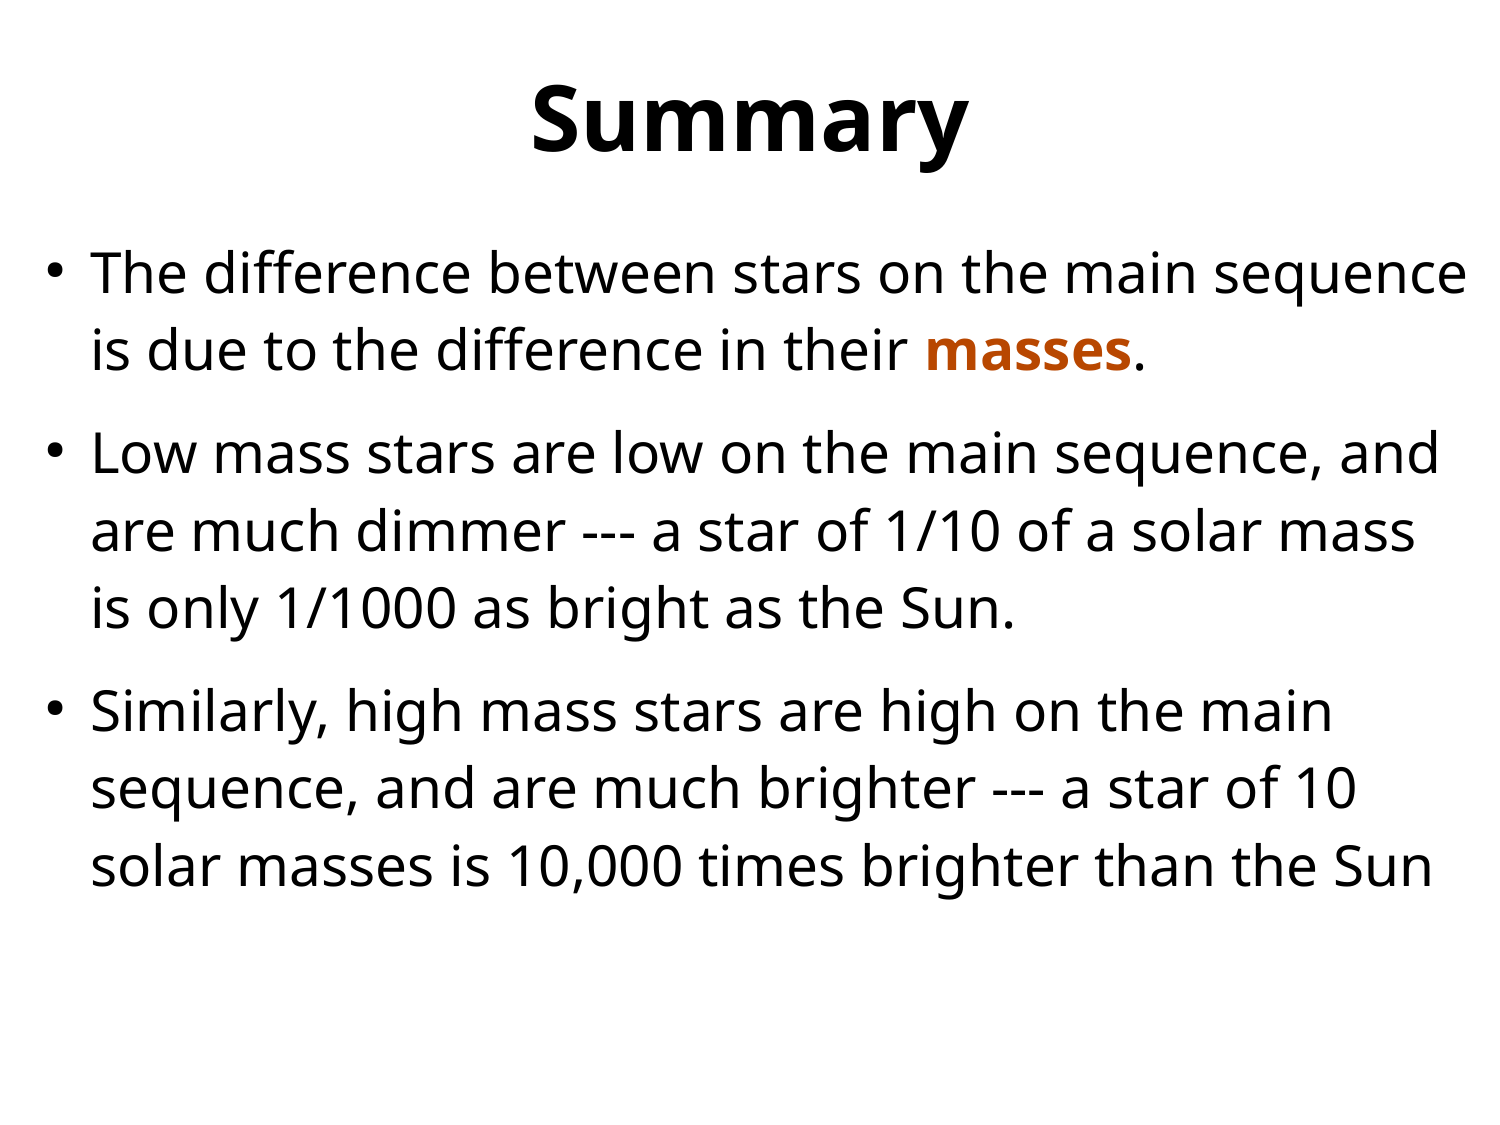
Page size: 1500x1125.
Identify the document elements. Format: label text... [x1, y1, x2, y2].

title Summary [30, 22, 1471, 211]
list The difference between stars on the main sequence is due to the difference in their masses. Low mass stars are low on the main sequence, and are much dimmer --- a star of 1/10 of a solar mass is only 1/1000 as bright as the Sun. Similarly, high mass stars are high on the main sequence, and are much brighter --- a star of 10 solar masses is 10,000 times brighter than the Sun [30, 232, 1471, 1006]
